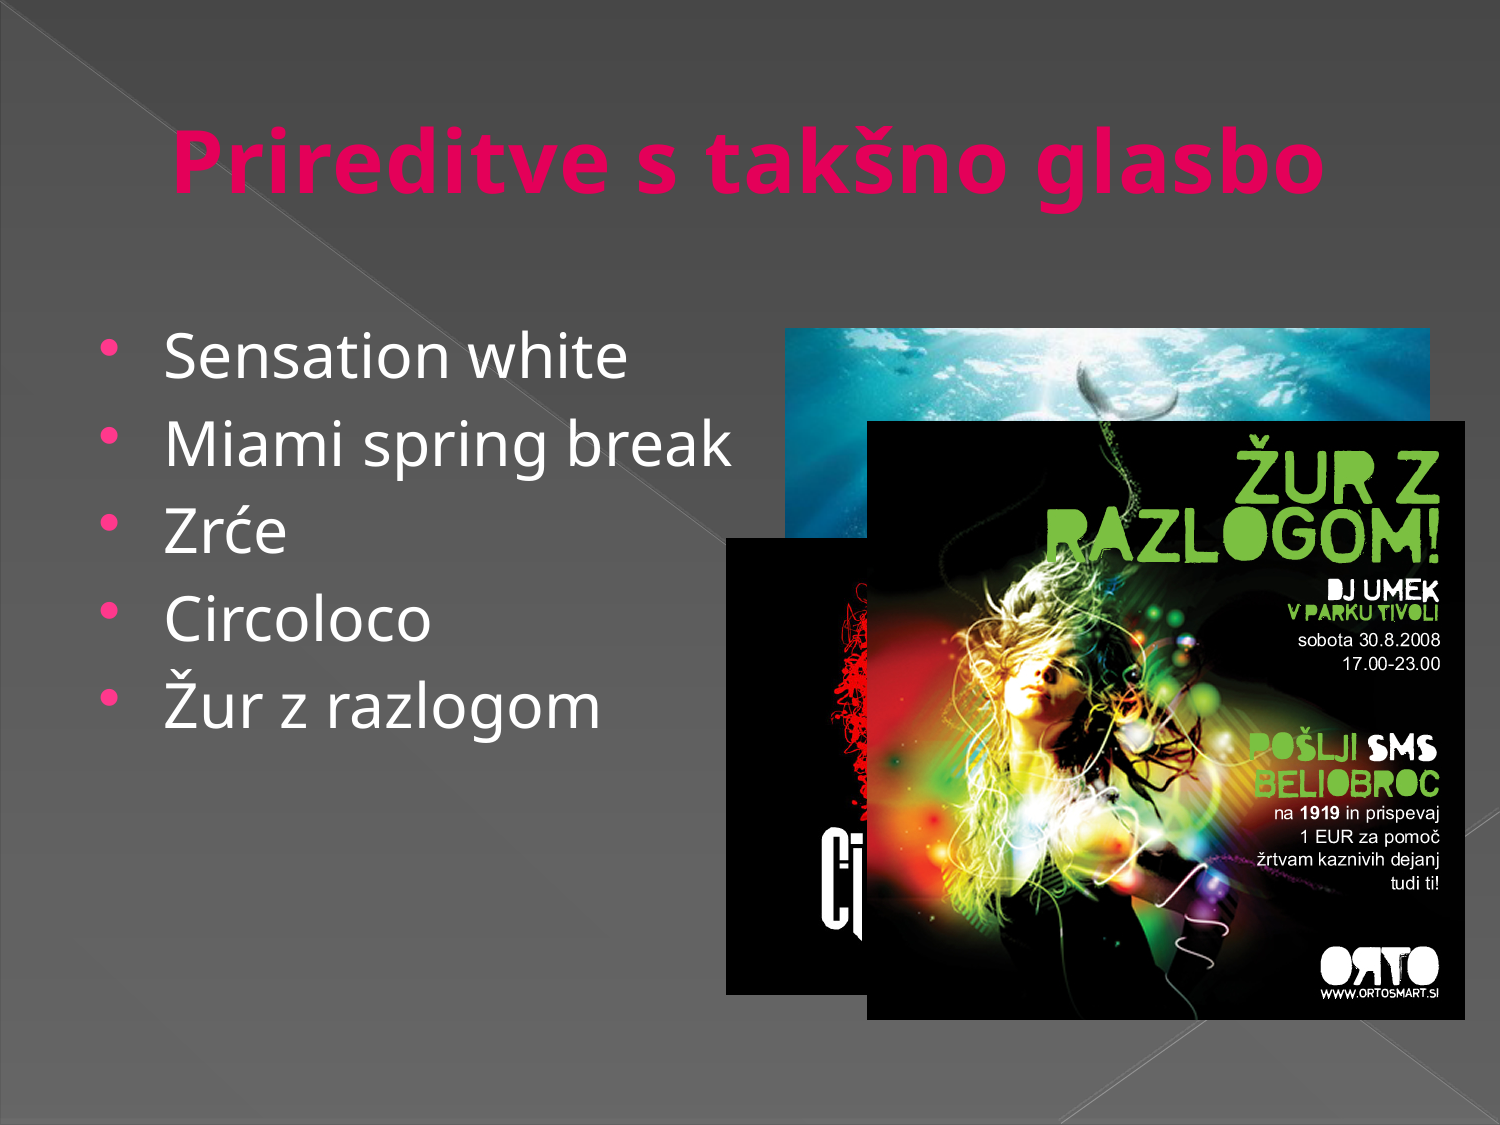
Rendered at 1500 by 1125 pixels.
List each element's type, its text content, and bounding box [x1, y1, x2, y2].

list Sensation white Miami spring break Zrće Circoloco Žur z razlogom [75, 308, 1425, 1059]
picture [726, 328, 1465, 1020]
title Prireditve s takšno glasbo [75, 43, 1425, 274]
